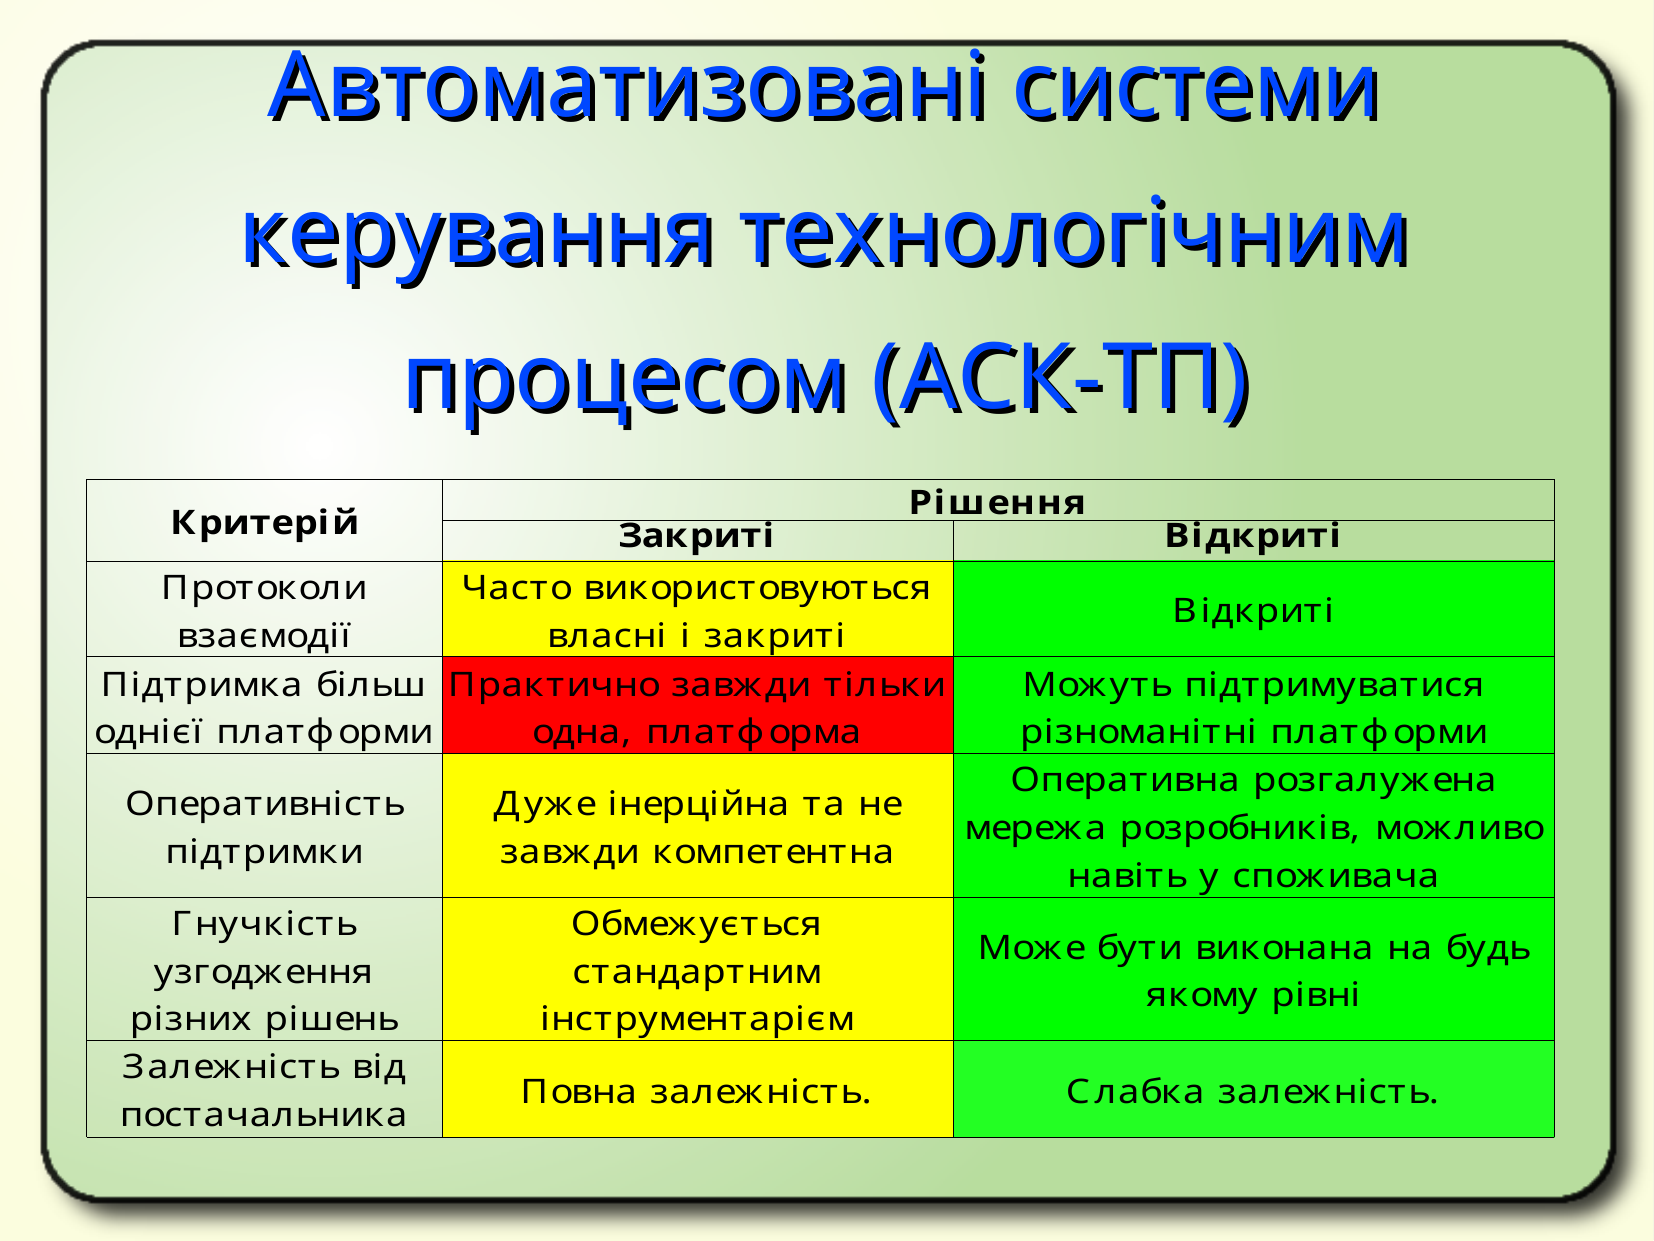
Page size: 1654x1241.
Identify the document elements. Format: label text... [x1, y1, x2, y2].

title Автоматизовані системи керування технологічним процесом (АСК-ТП)‏ [118, 23, 1532, 410]
chart [84, 478, 1558, 1140]
picture [0, 0, 1654, 1241]
